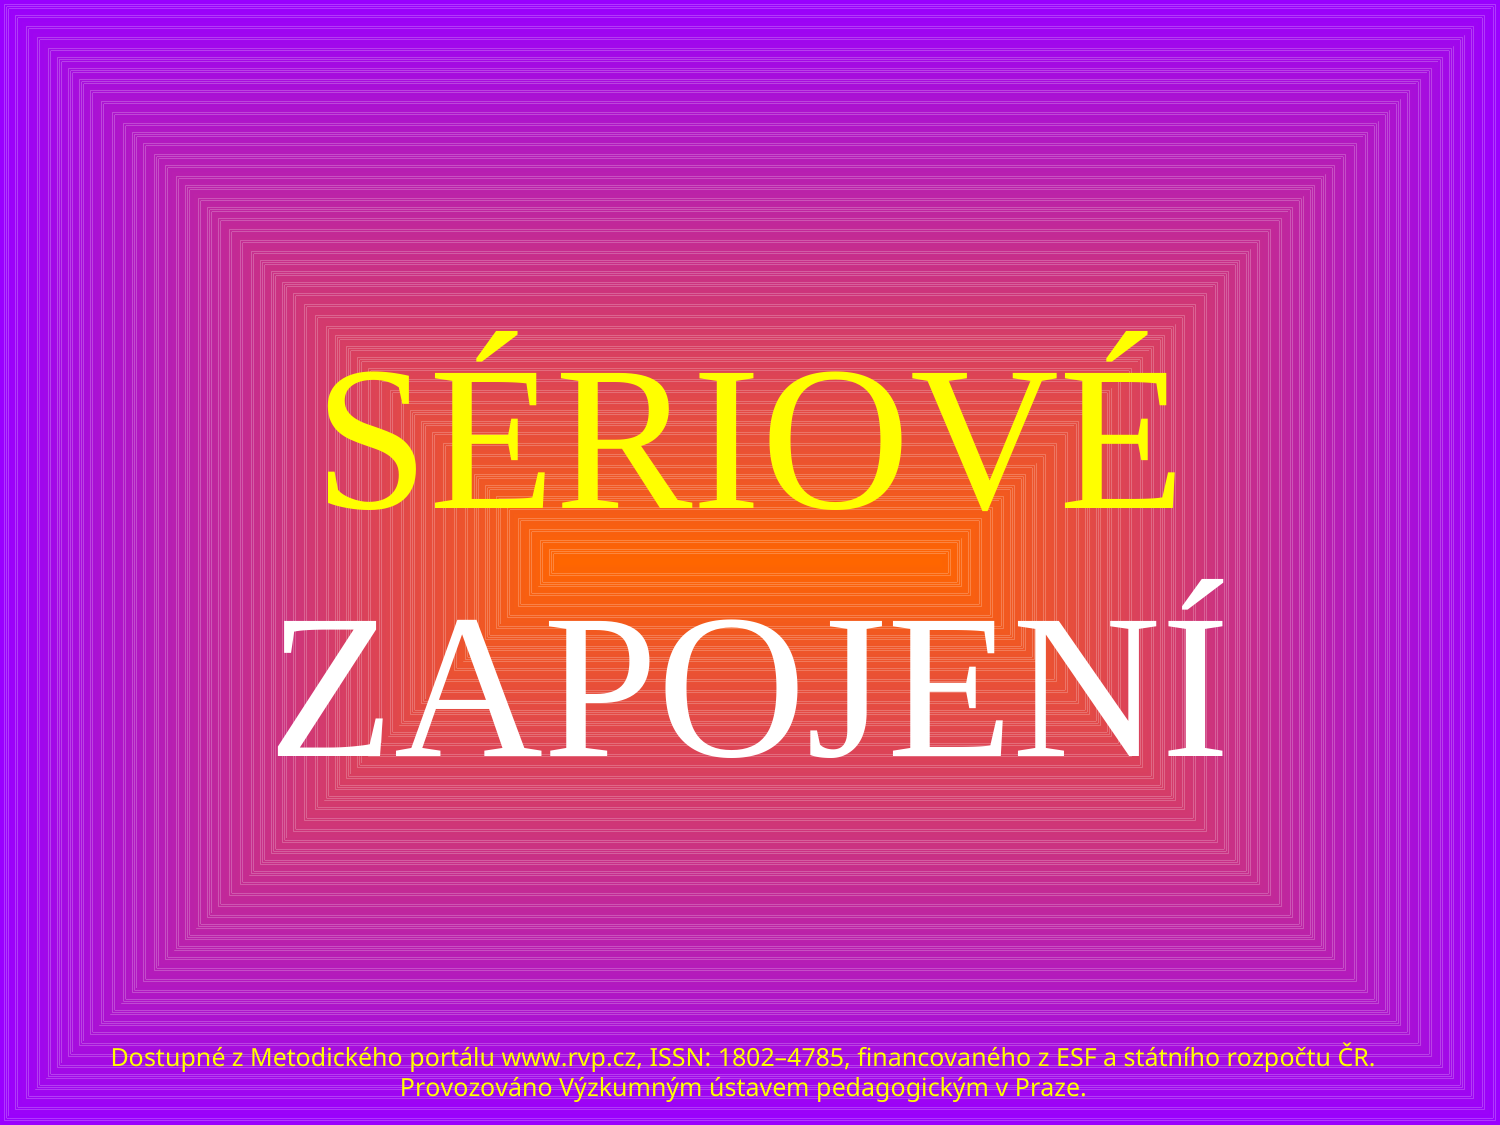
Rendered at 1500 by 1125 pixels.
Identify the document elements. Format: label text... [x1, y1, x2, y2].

text_box Dostupné z Metodického portálu www.rvp.cz, ISSN: 1802–4785, financovaného z ESF a státního rozpočtu ČR. Provozováno Výzkumným ústavem pedagogickým v Praze. [35, 1041, 1454, 1102]
text_box SÉRIOVÉ ZAPOJENÍ [0, 294, 1500, 806]
